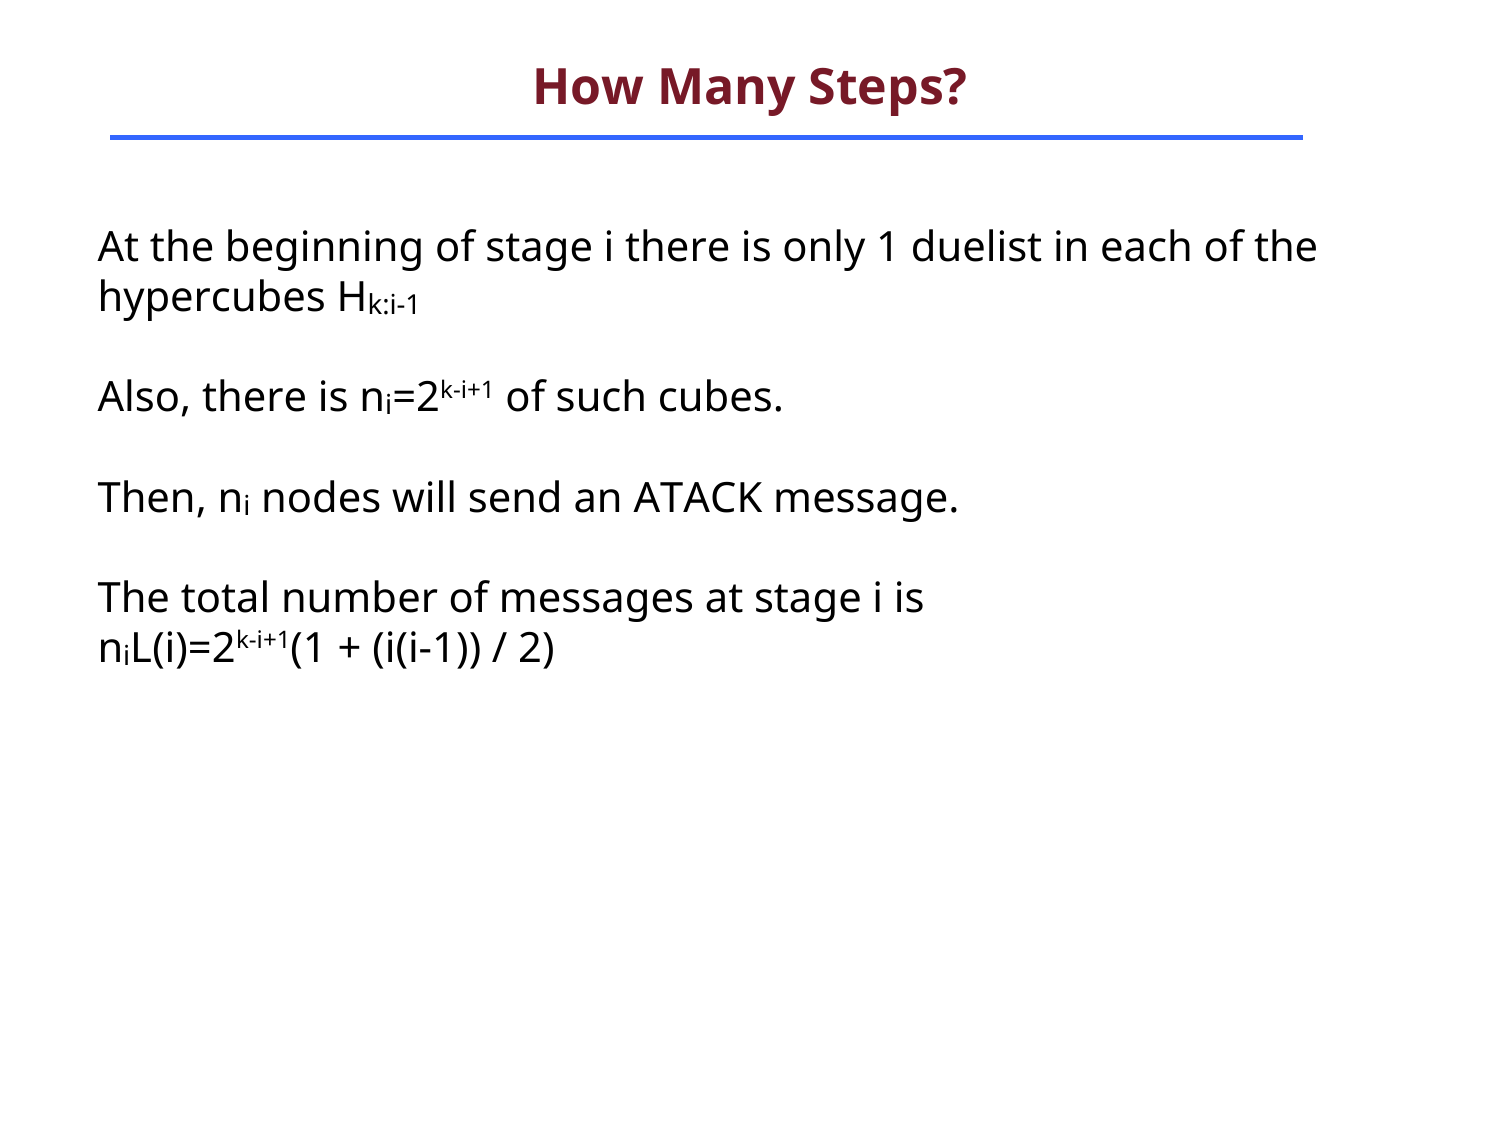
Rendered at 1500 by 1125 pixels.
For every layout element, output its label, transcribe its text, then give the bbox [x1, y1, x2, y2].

text_box At the beginning of stage i there is only 1 duelist in each of the hypercubes Hk:i-1 Also, there is ni=2k-i+1 of such cubes. Then, ni nodes will send an ATACK message. The total number of messages at stage i is niL(i)=2k-i+1(1 + (i(i-1)) / 2) [82, 212, 1417, 729]
title How Many Steps? [112, 50, 1388, 119]
